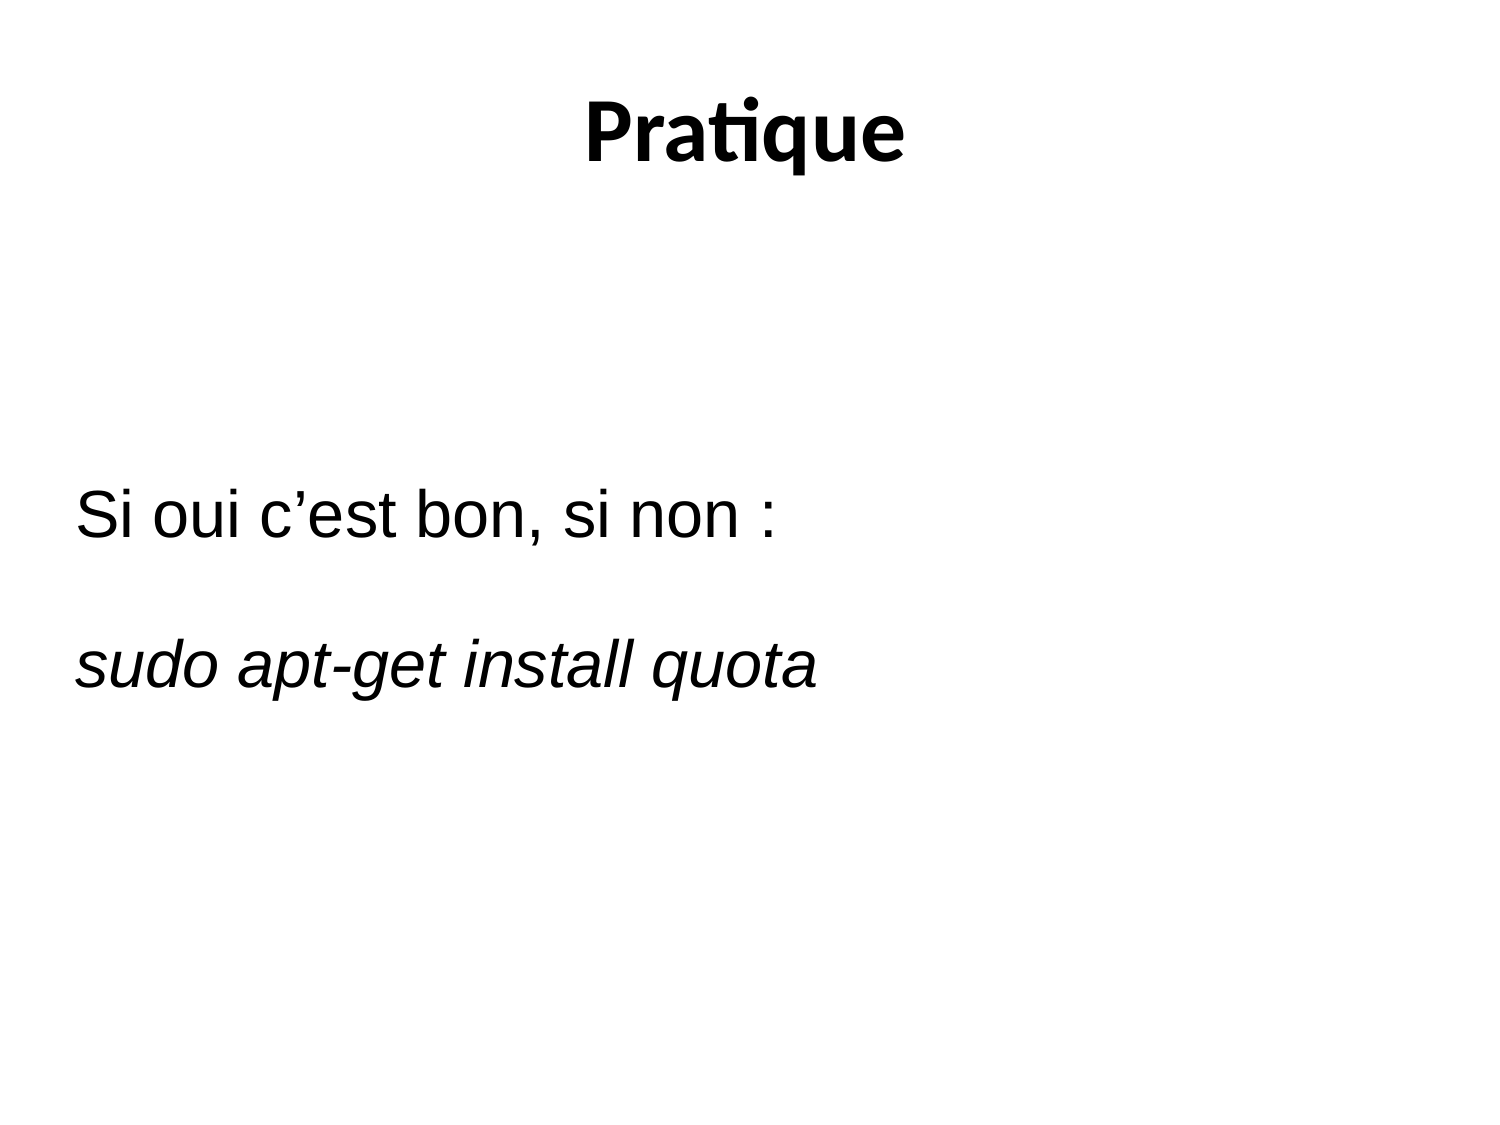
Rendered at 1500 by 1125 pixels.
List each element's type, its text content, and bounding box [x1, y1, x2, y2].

title Pratique [75, 45, 1425, 233]
subtitle Si oui c’est bon, si non : sudo apt-get install quota [75, 263, 1425, 916]
